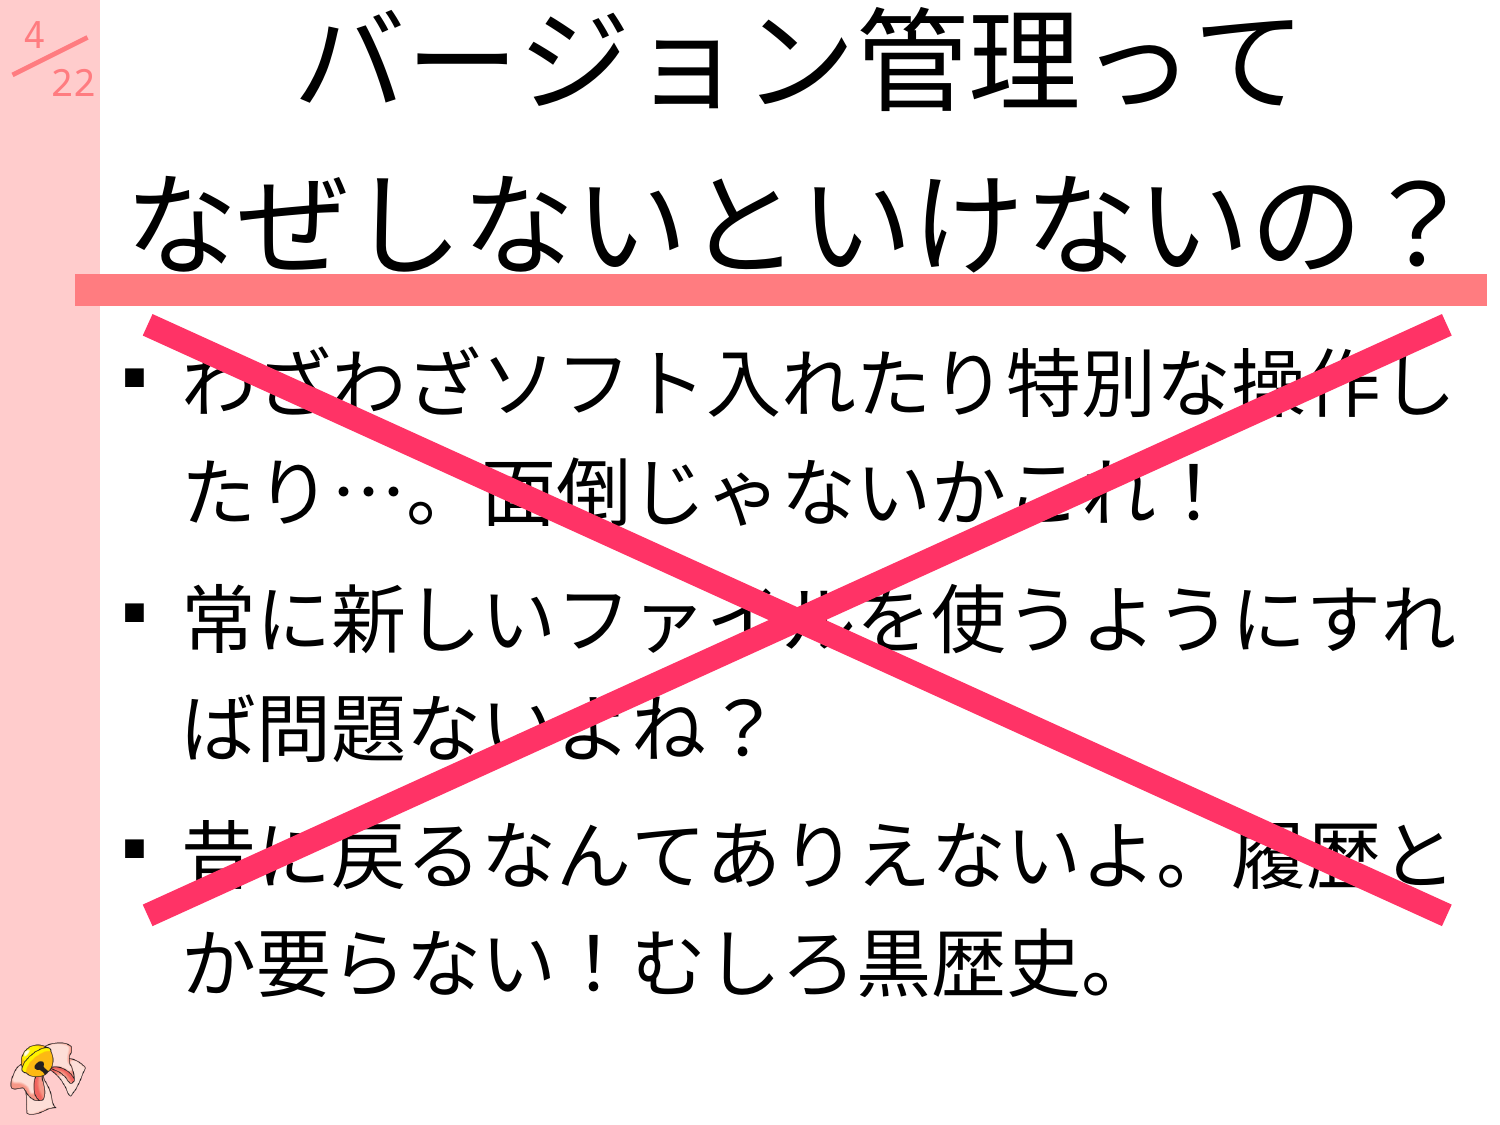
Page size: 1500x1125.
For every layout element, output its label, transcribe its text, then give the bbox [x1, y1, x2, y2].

title バージョン管理って なぜしないといけないの？ [125, 14, 1476, 257]
list わざわざソフト入れたり特別な操作したり…。面倒じゃないかこれ！ 常に新しいファイルを使うようにすれば問題ないよね？ 昔に戻るなんてありえないよ。履歴とか要らない！むしろ黒歴史。 [125, 324, 1476, 1065]
list わざわざソフト入れたり特別な操作したり…。面倒じゃないかこれ！ 常に新しいファイルを使うようにすれば問題ないよね？ 昔に戻るなんてありえないよ。履歴とか要らない！むしろ黒歴史。 [177, 324, 1417, 606]
picture [10, 1042, 86, 1115]
